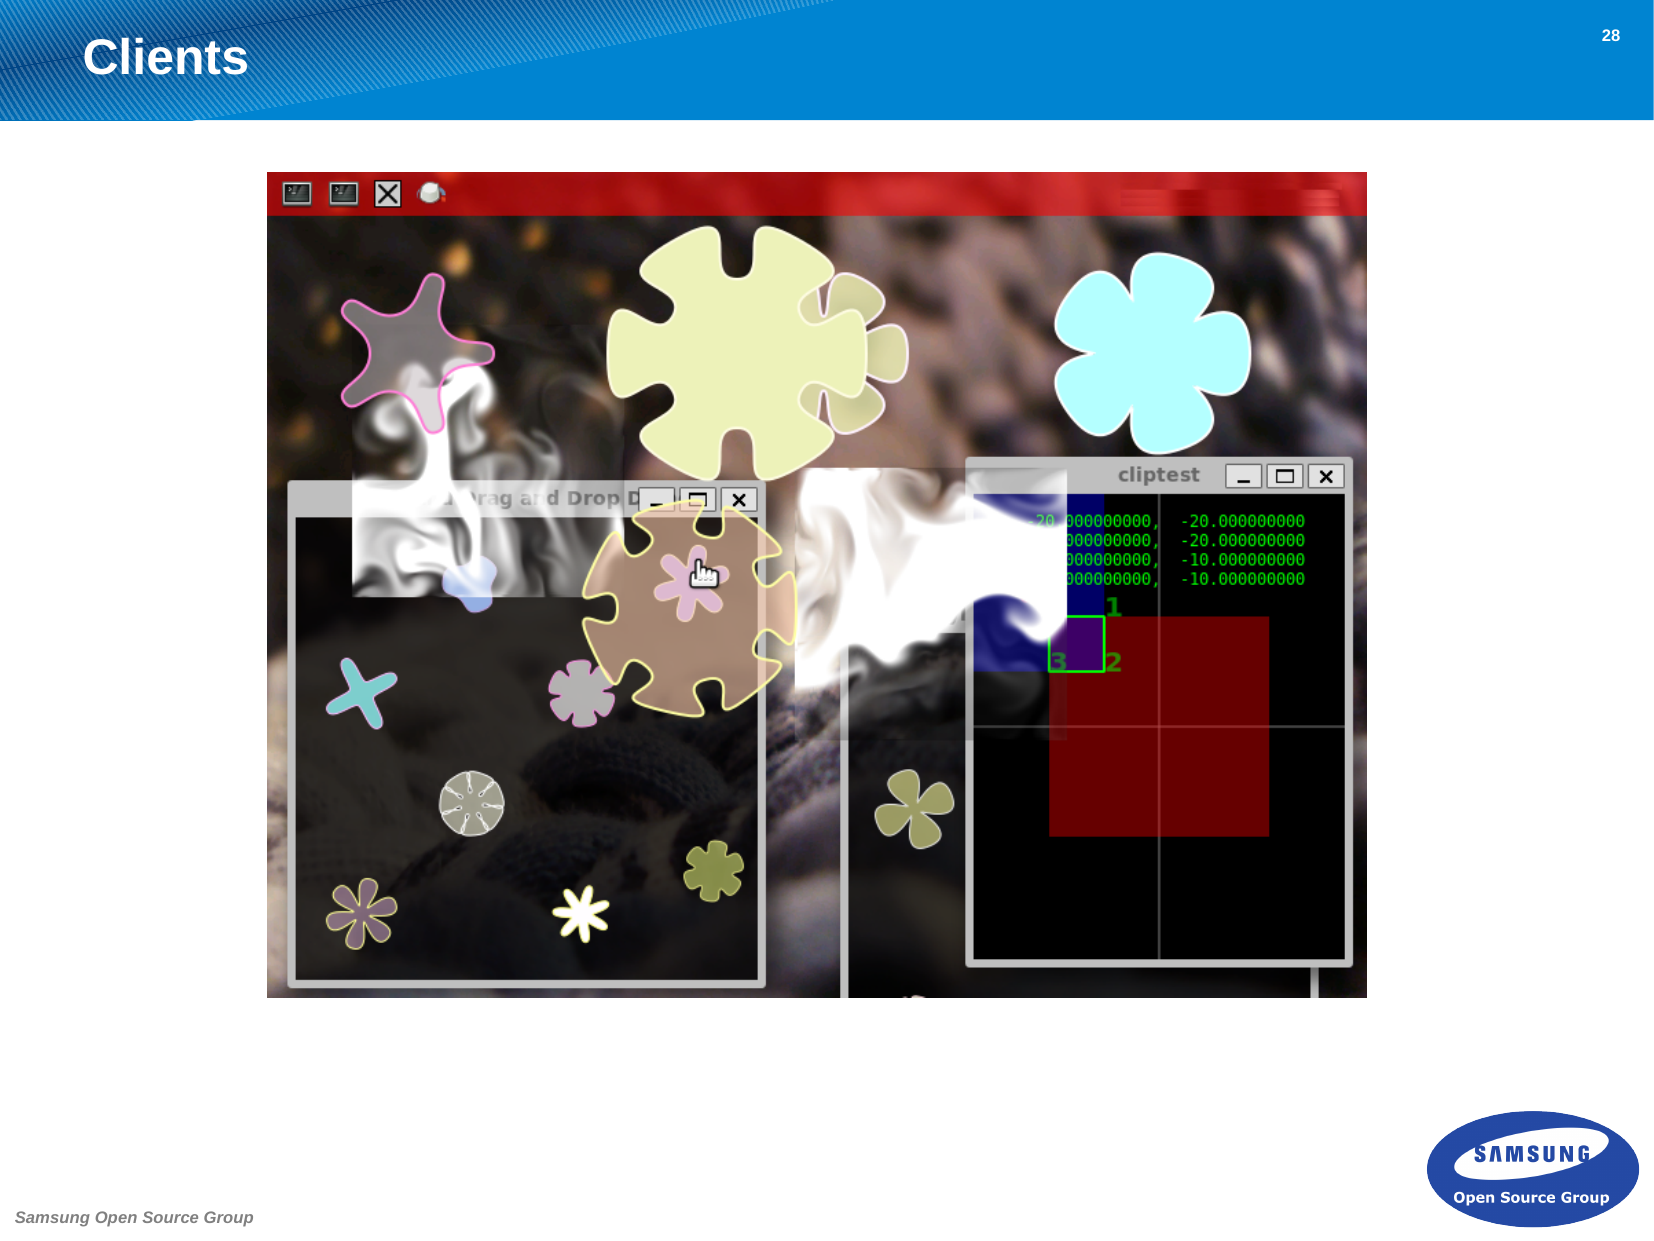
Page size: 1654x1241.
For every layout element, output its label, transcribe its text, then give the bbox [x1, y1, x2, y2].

title Clients [82, 15, 1570, 100]
picture [1425, 1109, 1641, 1230]
picture [267, 172, 1367, 998]
